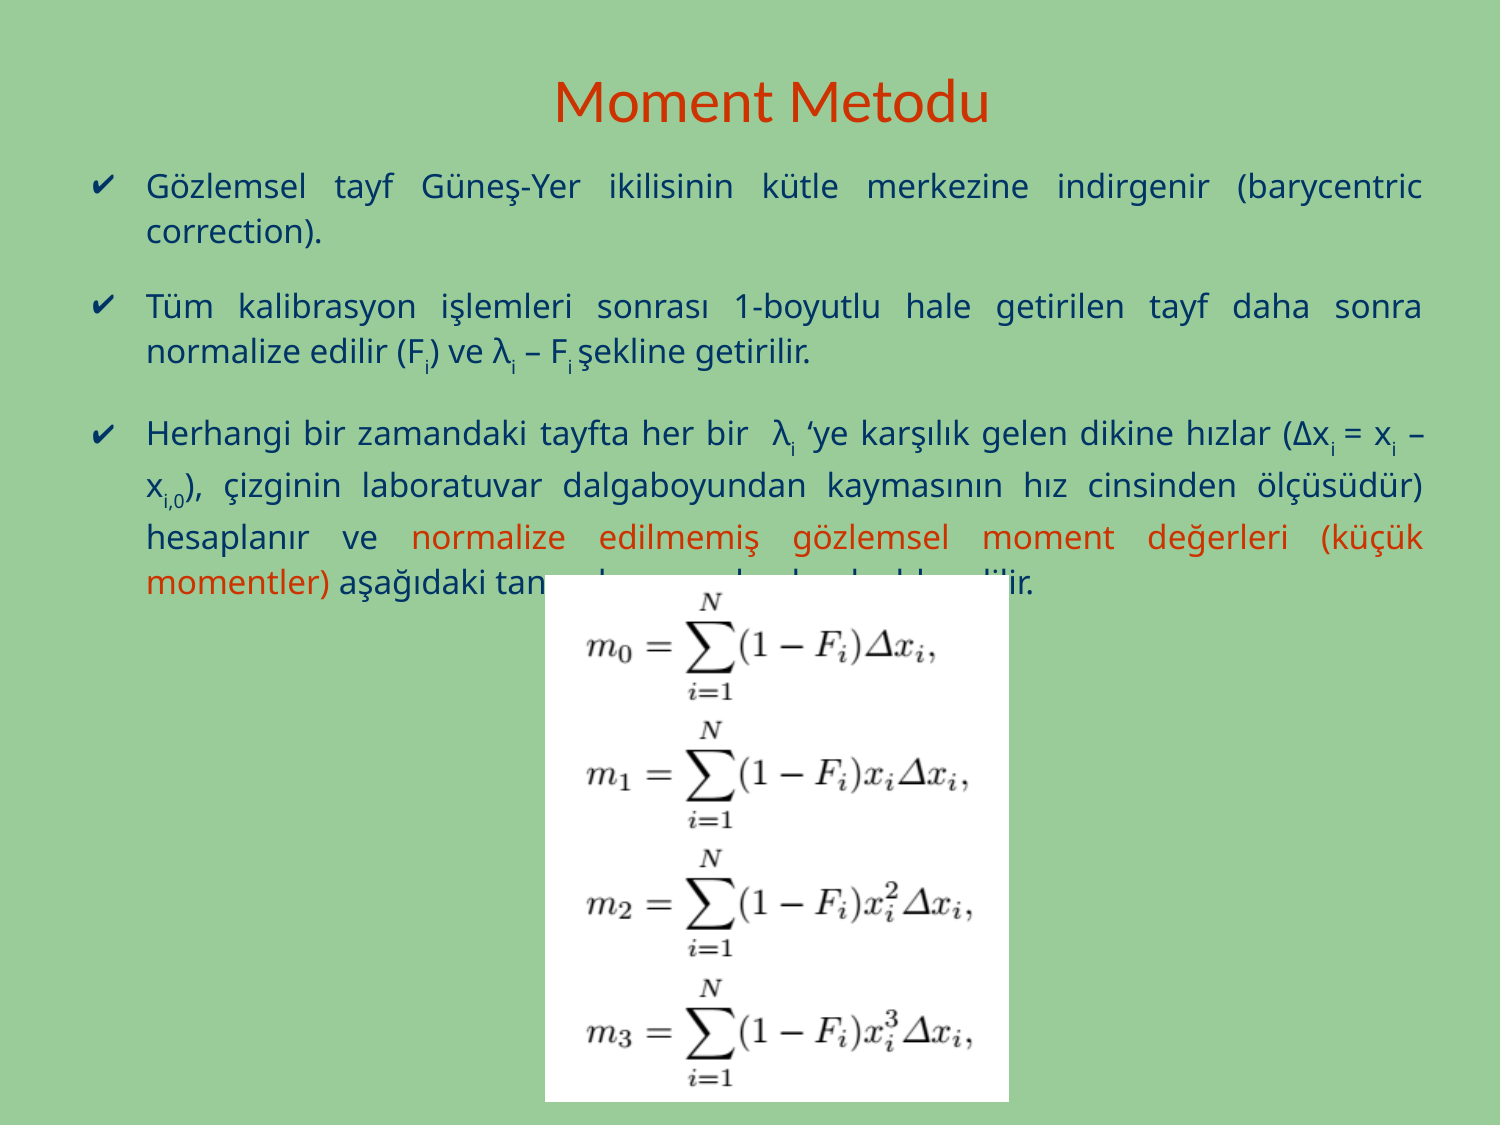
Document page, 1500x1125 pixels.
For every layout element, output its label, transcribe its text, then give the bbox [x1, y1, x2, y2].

title Moment Metodu [135, 23, 1410, 162]
picture [545, 575, 1009, 1102]
list Gözlemsel tayf Güneş-Yer ikilisinin kütle merkezine indirgenir (barycentric correction). Tüm kalibrasyon işlemleri sonrası 1-boyutlu hale getirilen tayf daha sonra normalize edilir (Fi) ve λi – Fi şekline getirilir. Herhangi bir zamandaki tayfta her bir λi ‘ye karşılık gelen dikine hızlar (Δxi = xi – xi,0), çizginin laboratuvar dalgaboyundan kaymasının hız cinsinden ölçüsüdür) hesaplanır ve normalize edilmemiş gözlemsel moment değerleri (küçük momentler) aşağıdaki tanımdan yararlanılarak elde edilir. [75, 162, 1426, 575]
